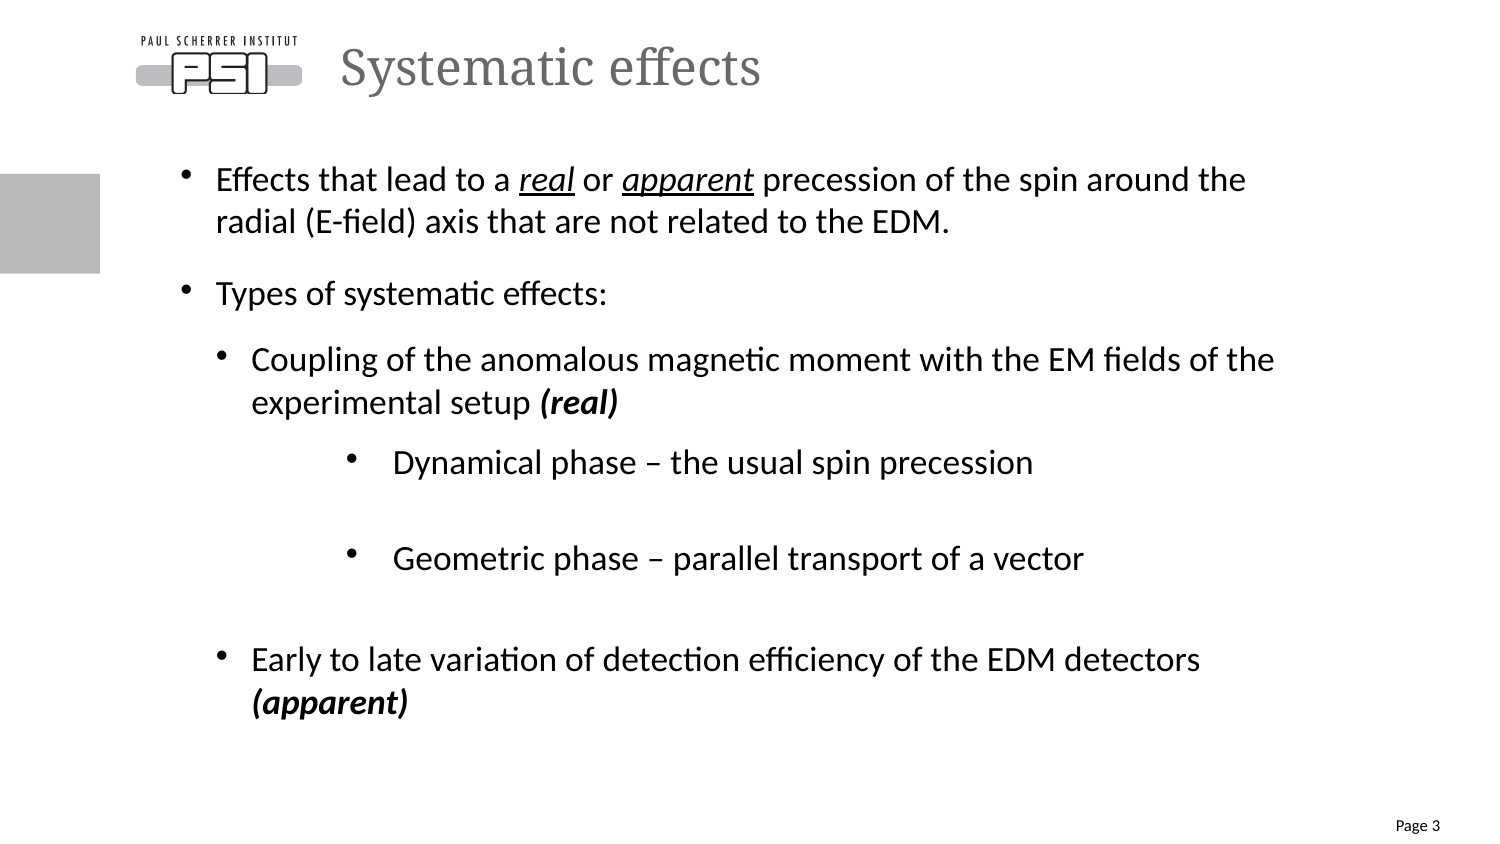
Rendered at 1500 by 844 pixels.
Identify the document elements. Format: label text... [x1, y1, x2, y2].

list Effects that lead to a real or apparent precession of the spin around the radial (E-field) axis that are not related to the EDM. Types of systematic effects: Coupling of the anomalous magnetic moment with the EM fields of the experimental setup (real) Dynamical phase – the usual spin precession Geometric phase – parallel transport of a vector Early to late variation of detection efficiency of the EDM detectors (apparent) [180, 155, 1334, 553]
slide_number Page <number> [1346, 814, 1441, 839]
title Systematic effects [340, 35, 1441, 98]
